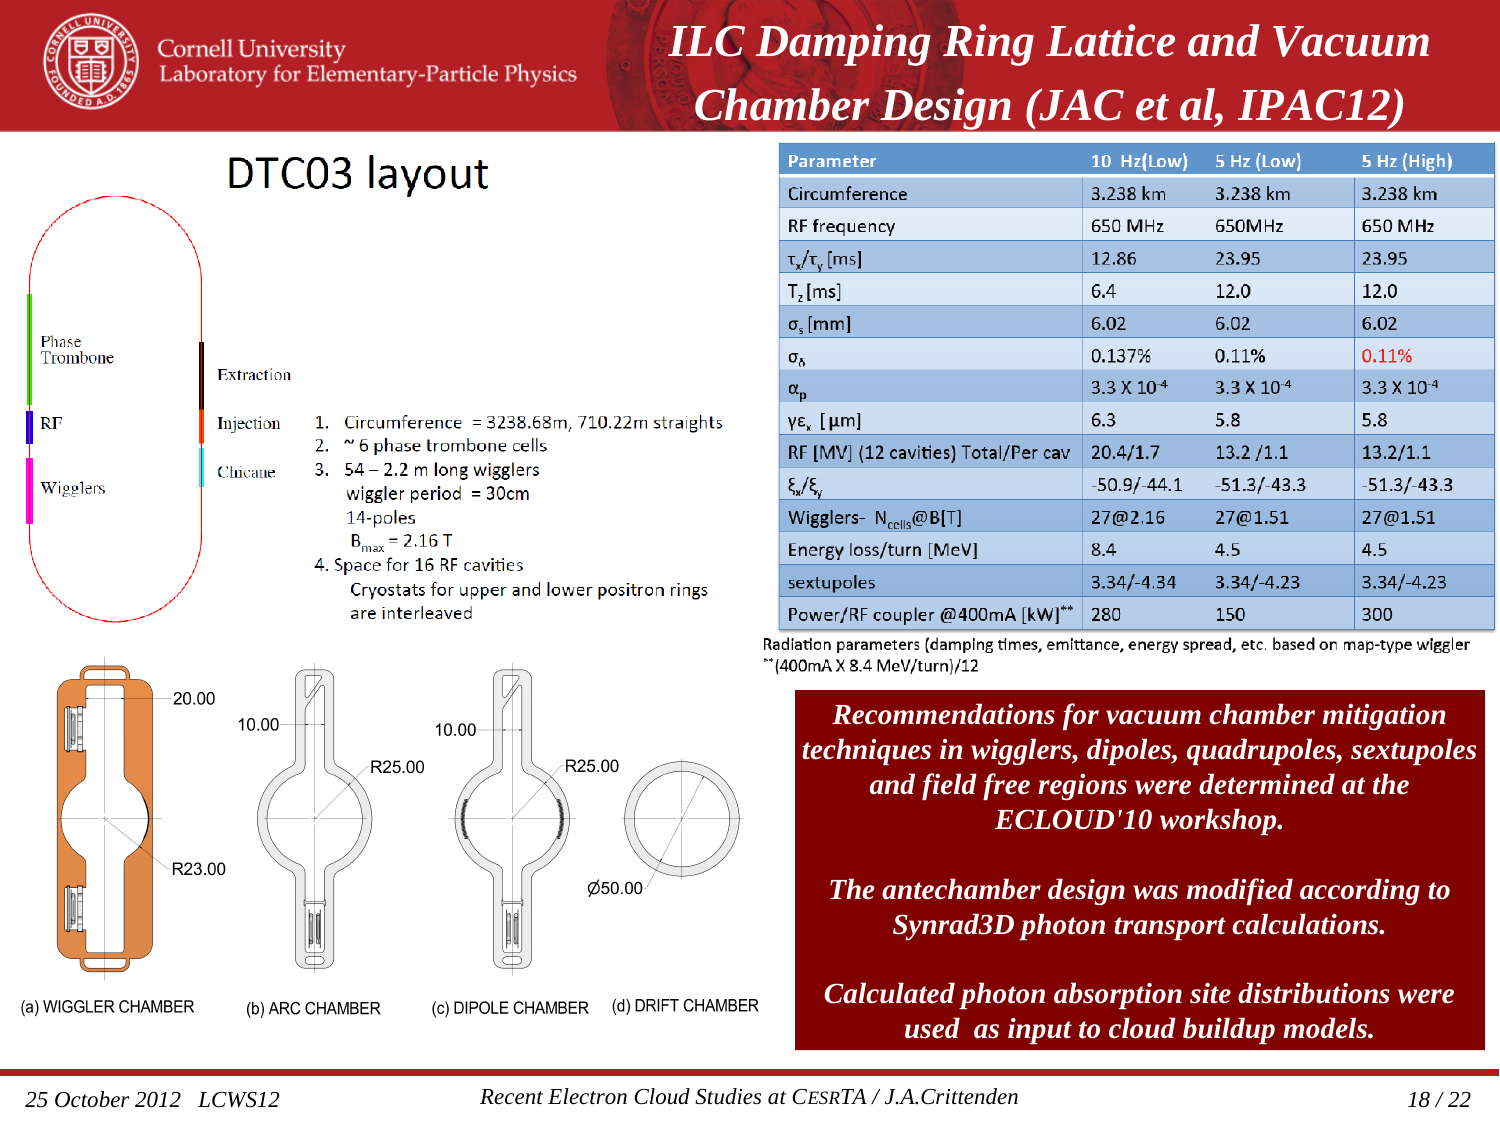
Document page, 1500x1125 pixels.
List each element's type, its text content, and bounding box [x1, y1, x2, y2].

text_box Recommendations for vacuum chamber mitigation techniques in wigglers, dipoles, quadrupoles, sextupoles and field free regions were determined at the ECLOUD'10 workshop. The antechamber design was modified according to Synrad3D photon transport calculations. Calculated photon absorption site distributions were used as input to cloud buildup models. [795, 690, 1486, 1051]
picture [0, 140, 1500, 1021]
picture [0, 0, 600, 132]
title ILC Damping Ring Lattice and Vacuum Chamber Design (JAC et al, IPAC12) [600, 0, 1500, 132]
